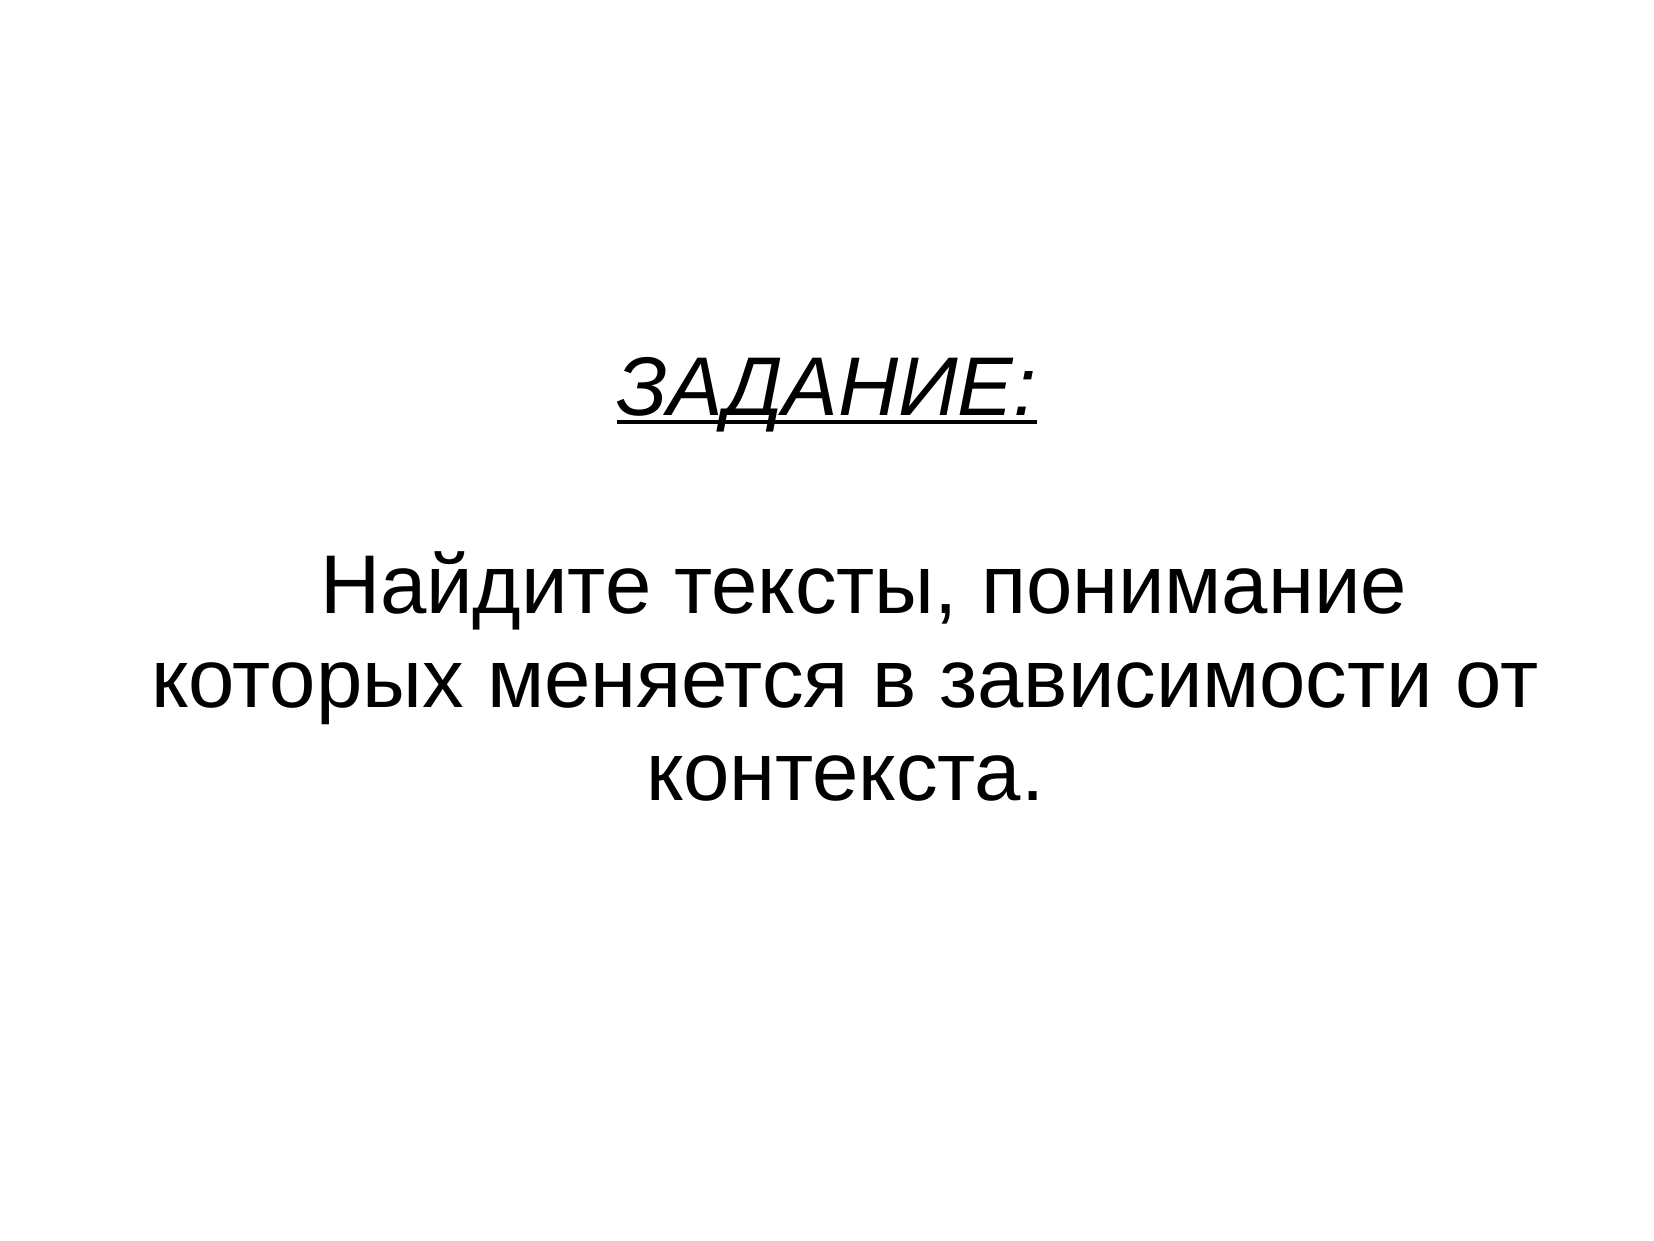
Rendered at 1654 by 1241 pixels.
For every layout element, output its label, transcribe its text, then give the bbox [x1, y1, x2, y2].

subtitle ЗАДАНИЕ: Найдите тексты, понимание которых меняется в зависимости от контекста. [82, 49, 1571, 1109]
